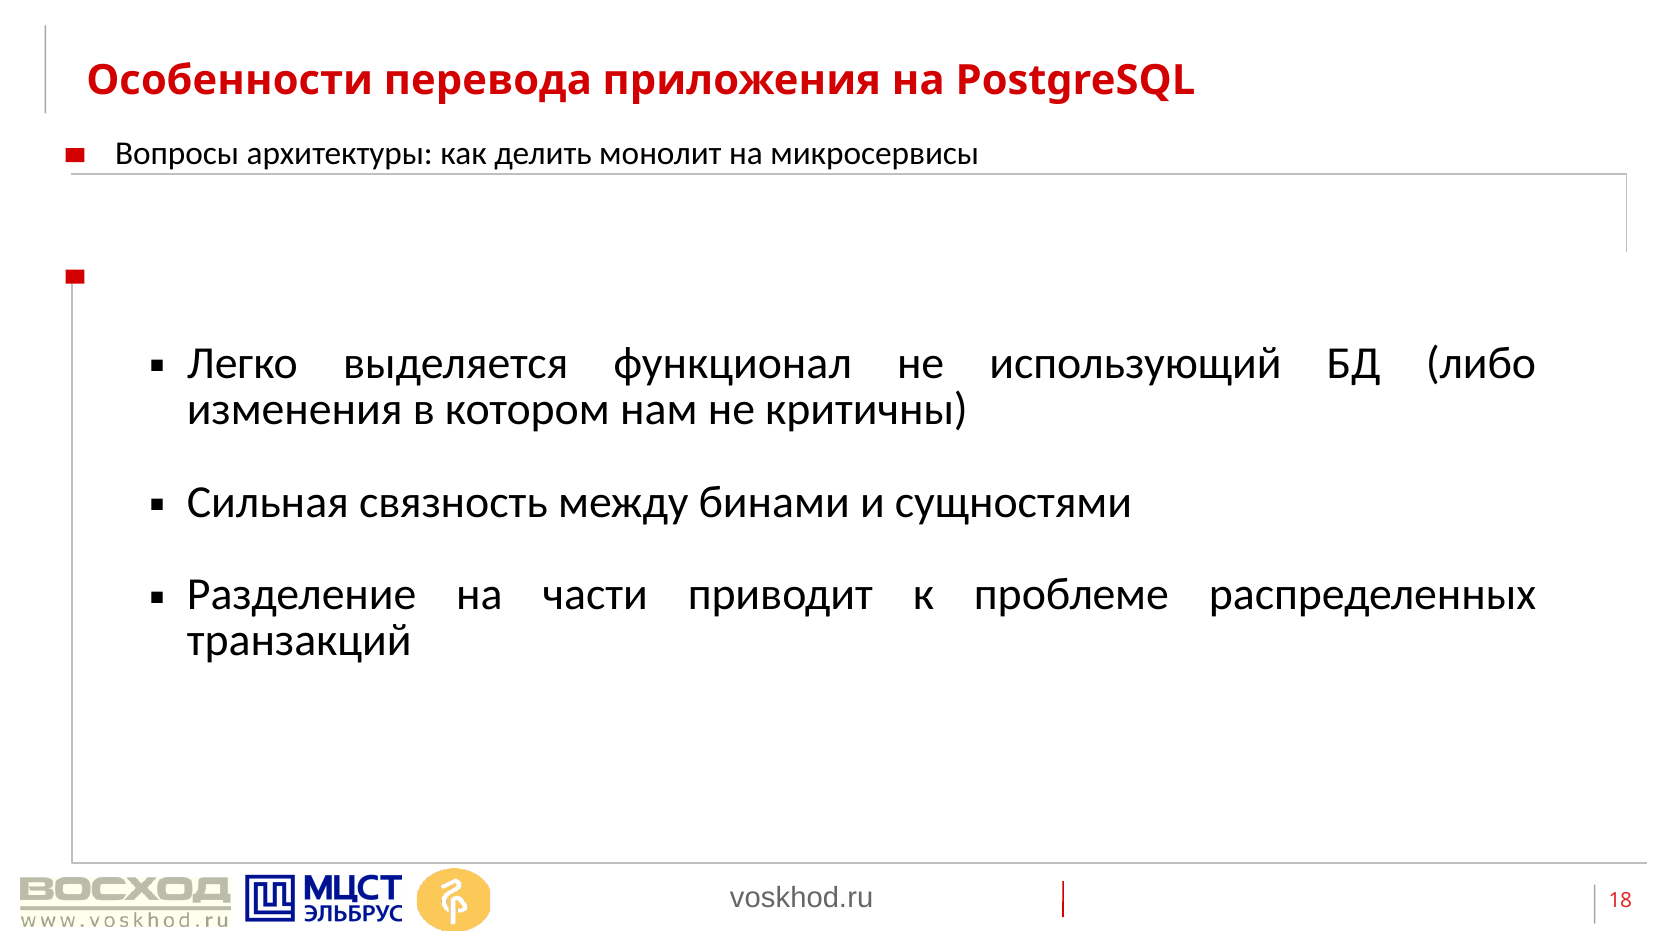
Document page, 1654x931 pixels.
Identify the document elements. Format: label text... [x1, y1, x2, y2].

text_box [65, 148, 85, 163]
text_box [65, 269, 85, 284]
text_box Вопросы архитектуры: как делить монолит на микросервисы [100, 123, 1634, 179]
picture [242, 874, 402, 922]
title Особенности перевода приложения на PostgreSQL [71, 45, 1560, 133]
slide_number <number> [1267, 884, 1647, 918]
text_box Легко выделяется функционал не использующий БД (либо изменения в котором нам не критичны) Сильная связность между бинами и сущностями Разделение на части приводит к проблеме распределенных транзакций [101, 295, 1553, 713]
picture [416, 868, 491, 931]
text_box Вопросы архитектуры: как делить монолит на микросервисы [100, 175, 1626, 179]
picture [20, 877, 231, 927]
